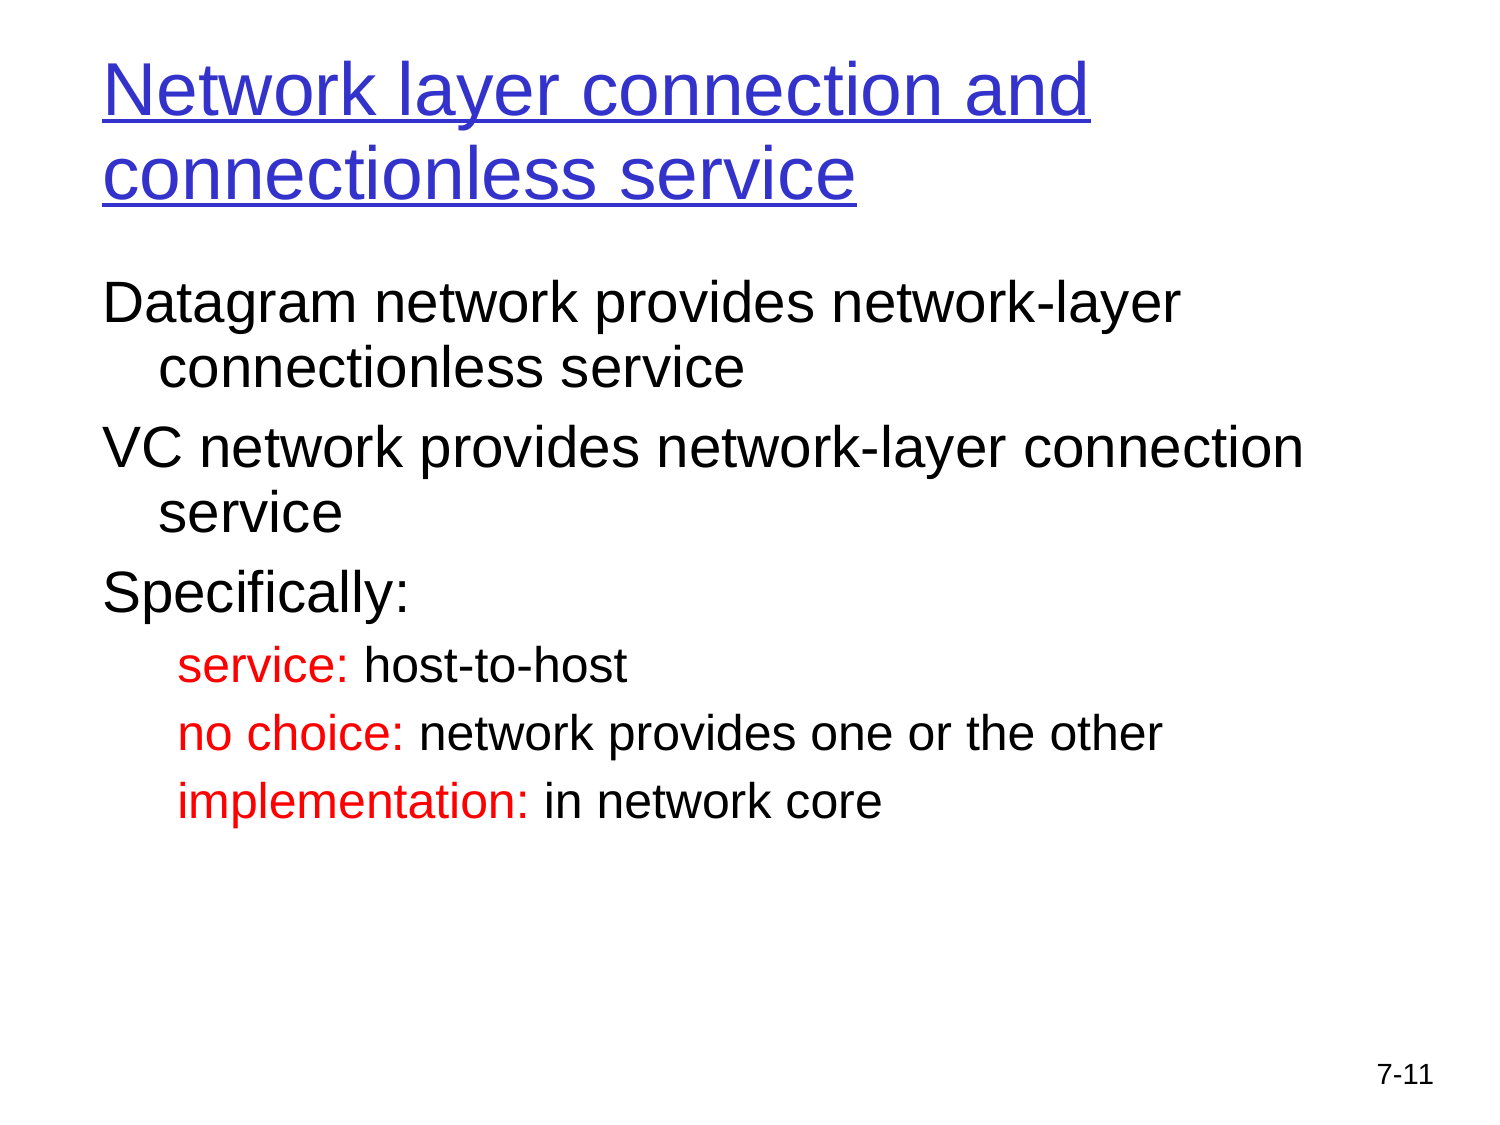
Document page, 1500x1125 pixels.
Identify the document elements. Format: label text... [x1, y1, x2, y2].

title Network layer connection and connectionless service [87, 37, 1363, 225]
list Datagram network provides network-layer connectionless service VC network provides network-layer connection service Specifically: service: host-to-host no choice: network provides one or the other implementation: in network core [87, 262, 1363, 1026]
